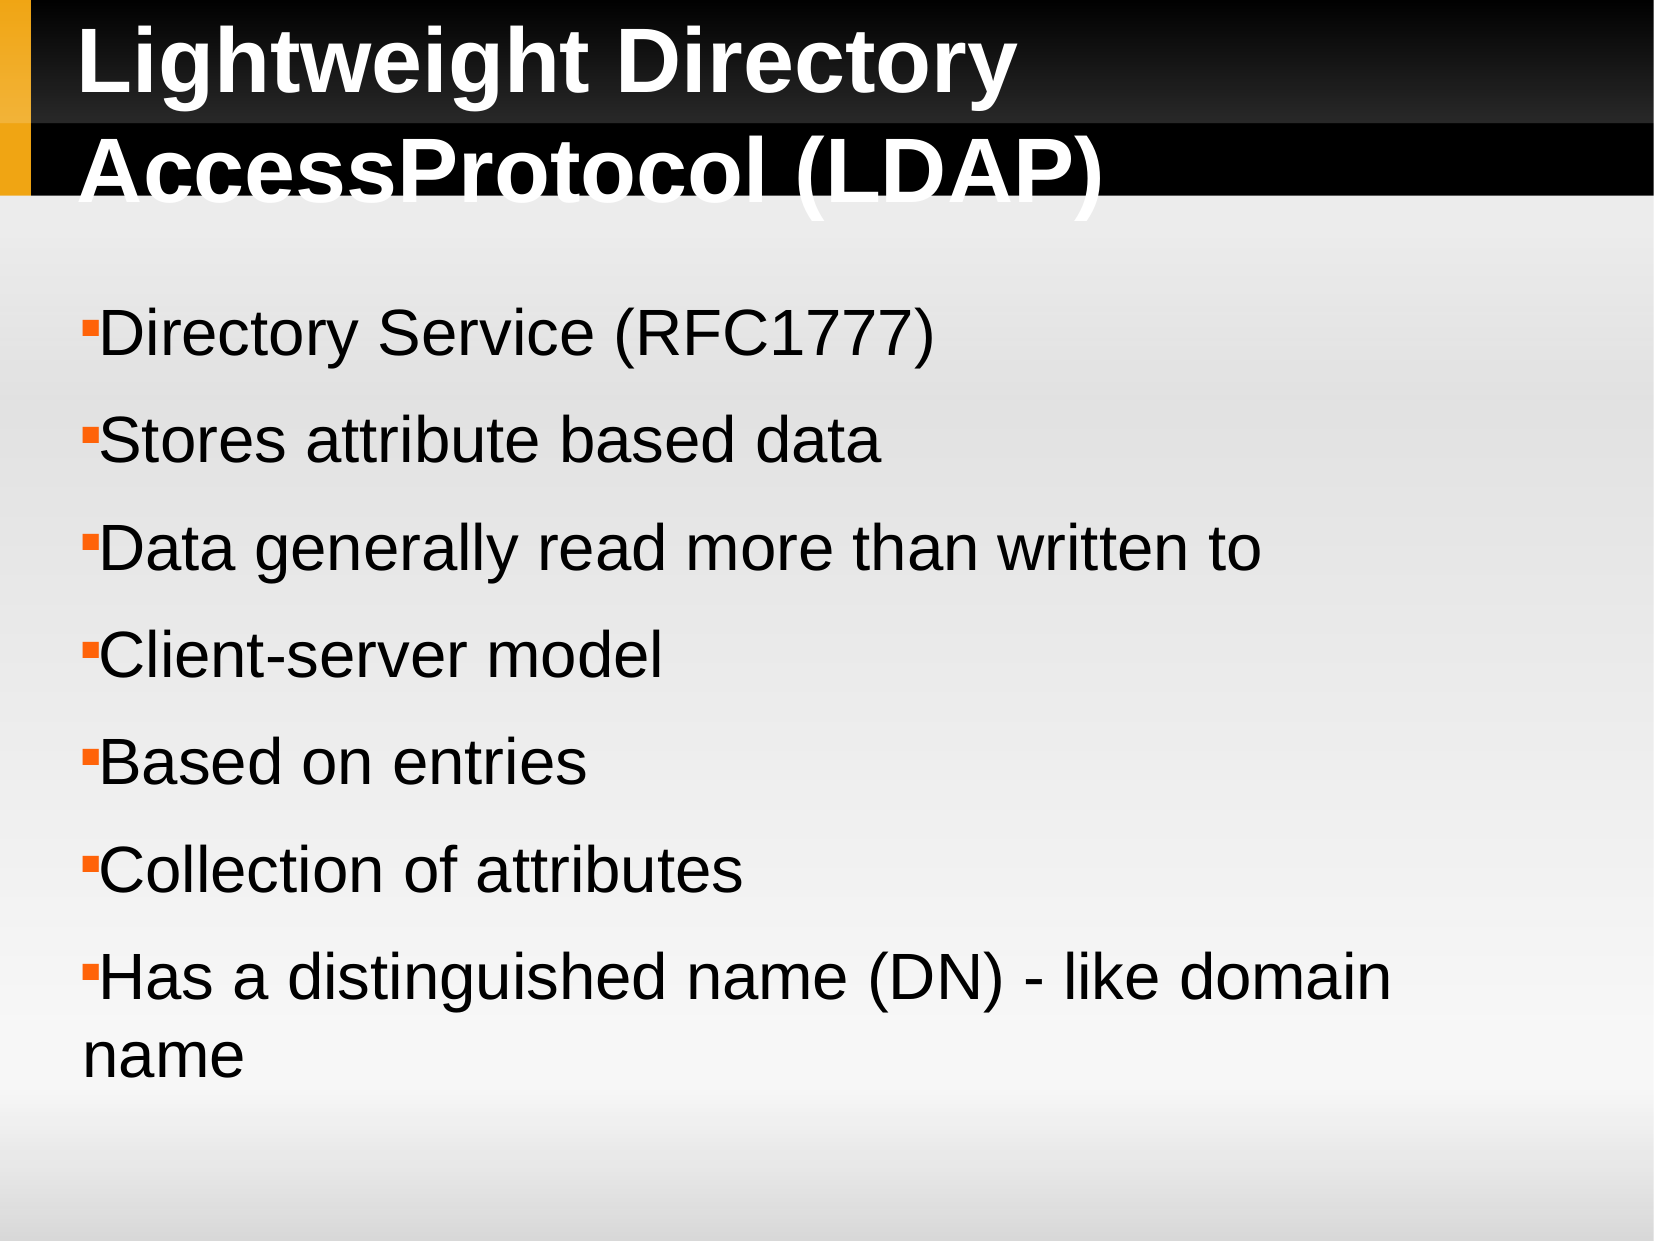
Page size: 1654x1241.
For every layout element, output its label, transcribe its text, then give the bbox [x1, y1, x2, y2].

title Lightweight Directory AccessProtocol (LDAP) [76, 1, 1565, 207]
list Directory Service (RFC1777) Stores attribute based data Data generally read more than written to Client-server model Based on entries Collection of attributes Has a distinguished name (DN) - like domain name [82, 290, 1571, 1094]
